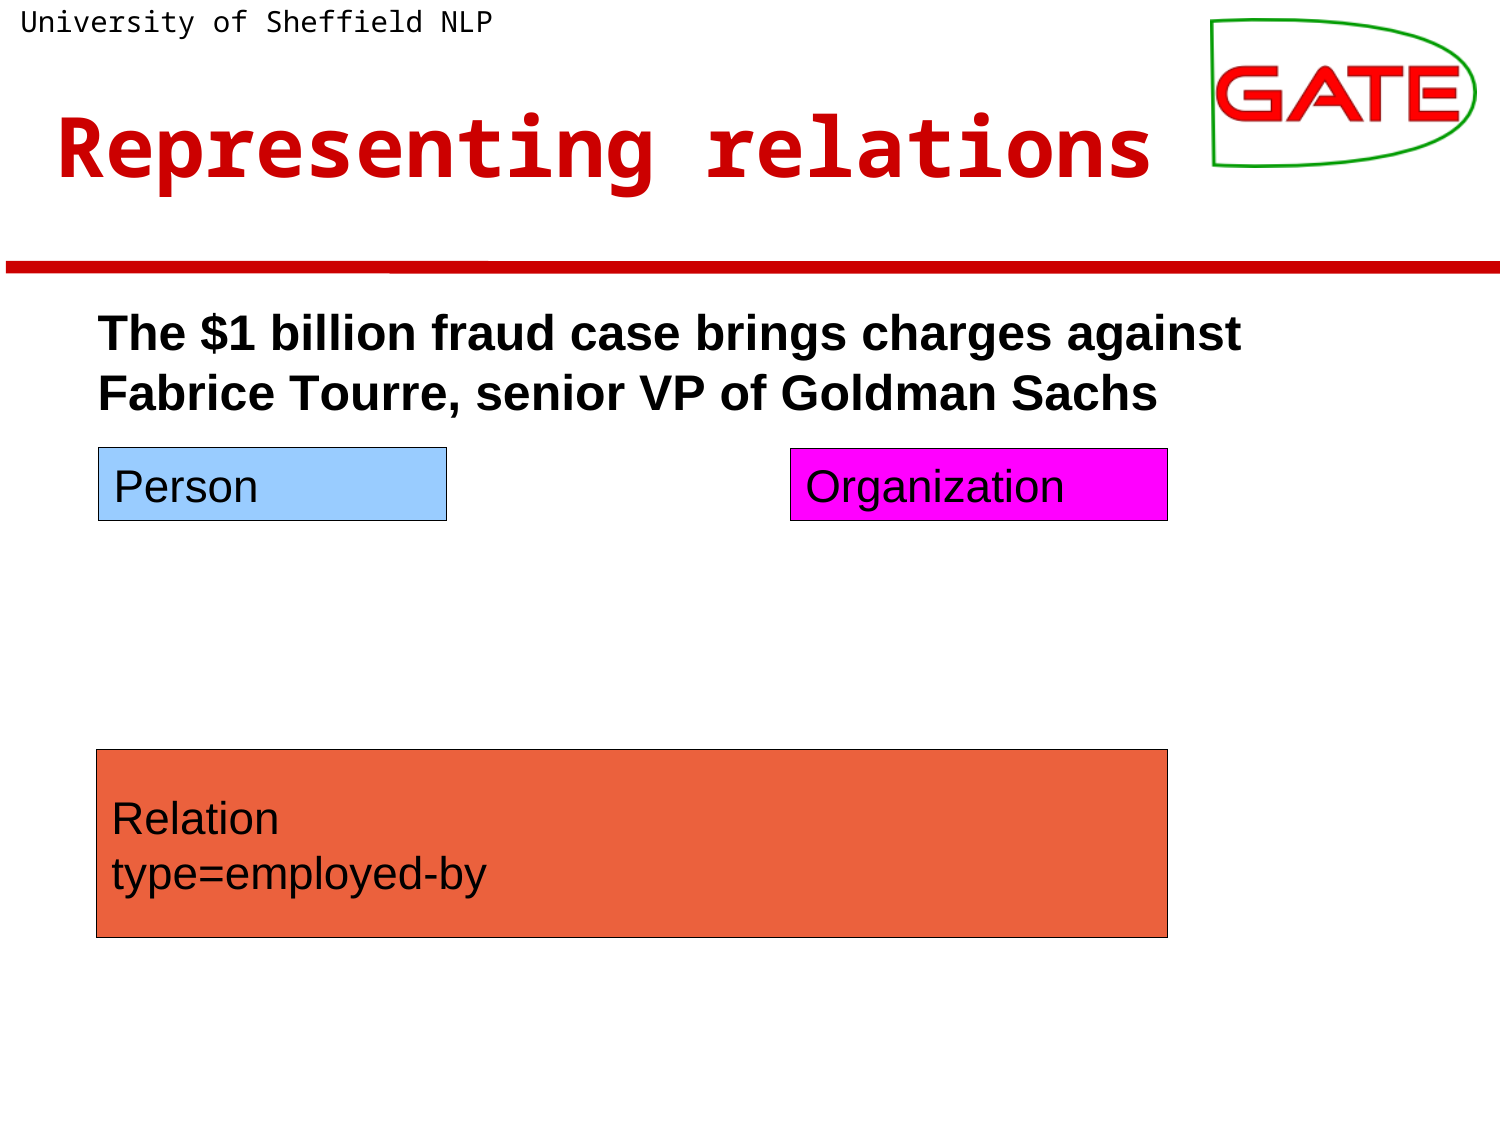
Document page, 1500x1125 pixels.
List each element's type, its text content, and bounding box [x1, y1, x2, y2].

picture [1210, 18, 1477, 168]
text_box The $1 billion fraud case brings charges against Fabrice Tourre, senior VP of Goldman Sachs [83, 293, 1263, 429]
title Representing relations [41, 30, 1391, 262]
text_box Organization [790, 448, 1168, 521]
text_box Relation type=employed-by [96, 749, 1168, 938]
text_box Person [98, 447, 447, 521]
